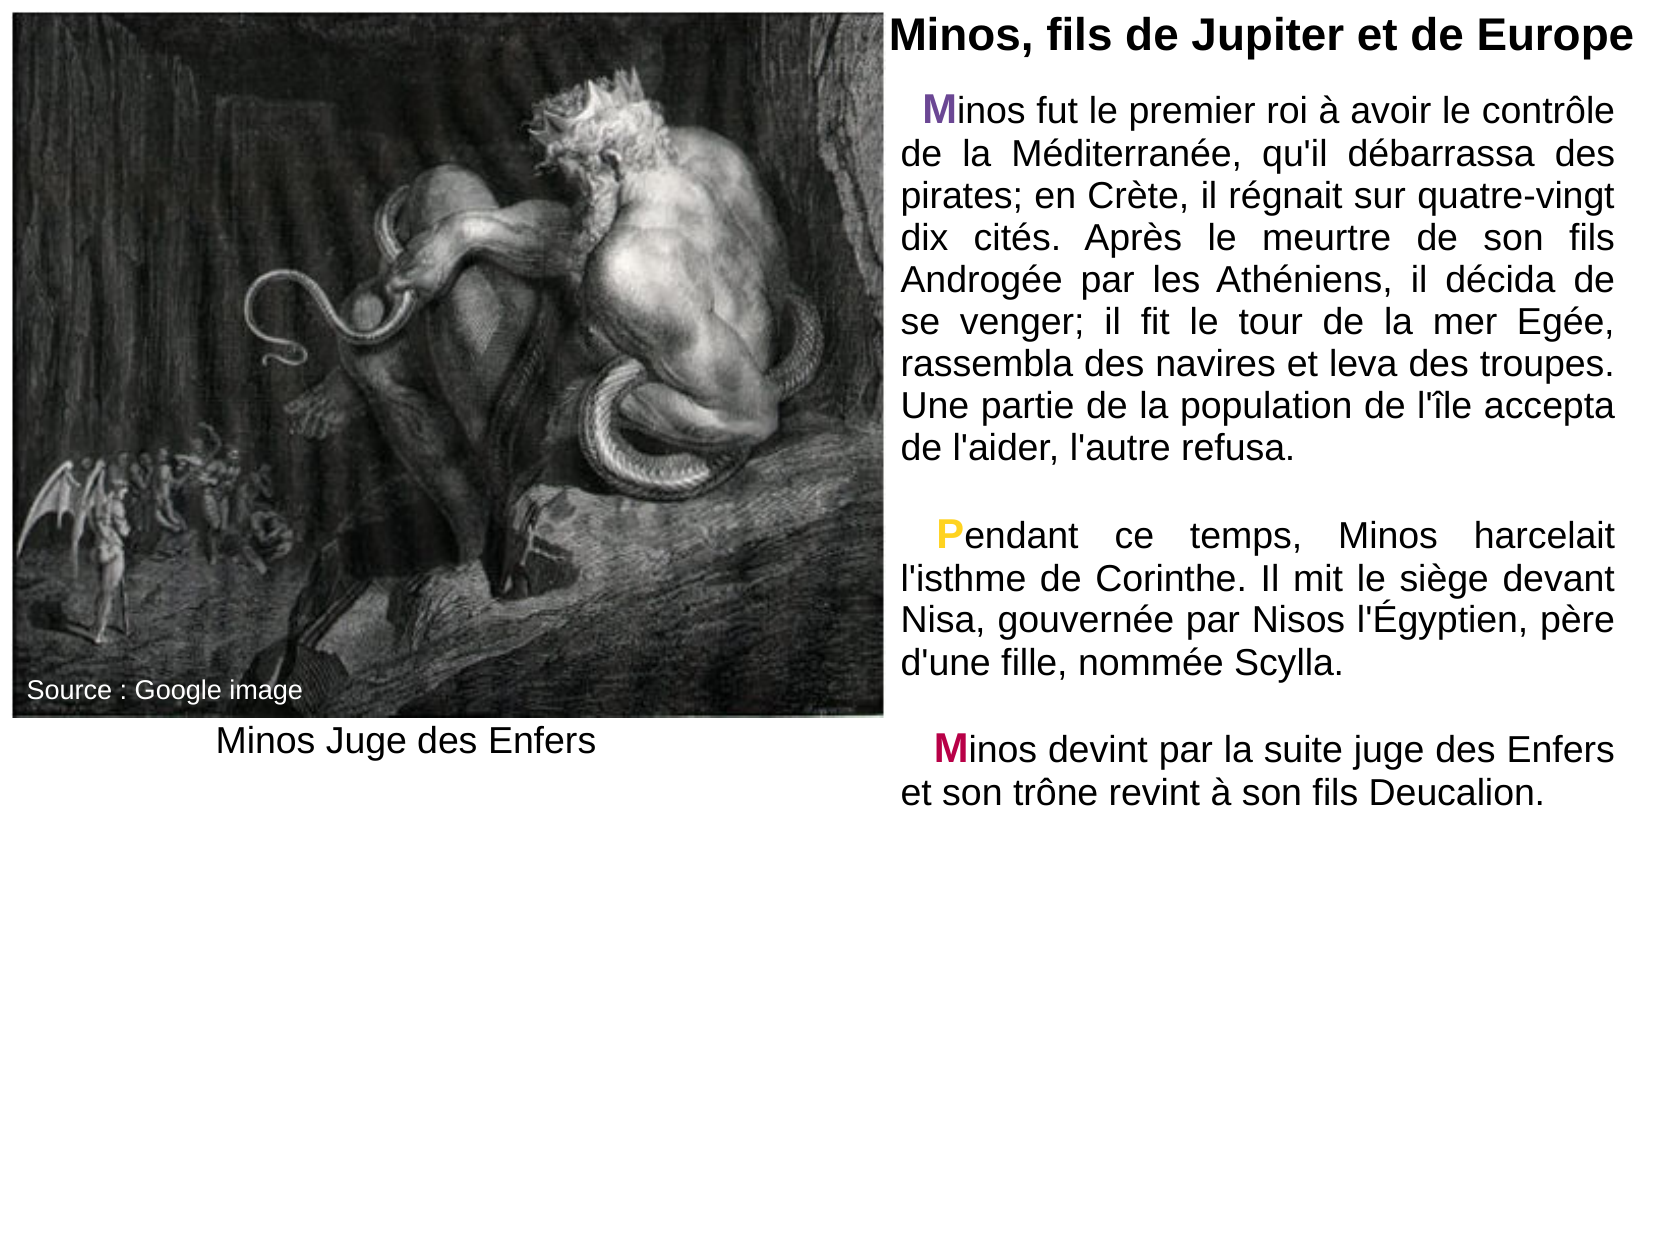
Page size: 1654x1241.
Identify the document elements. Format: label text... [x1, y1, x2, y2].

text_box Minos Juge des Enfers [200, 712, 1028, 770]
text_box Minos fut le premier roi à avoir le contrôle de la Méditerranée, qu'il débarrassa des pirates; en Crète, il régnait sur quatre-vingt dix cités. Après le meurtre de son fils Androgée par les Athéniens, il décida de se venger; il fit le tour de la mer Egée, rassembla des navires et leva des troupes. Une partie de la population de l'île accepta de l'aider, l'autre refusa. Pendant ce temps, Minos harcelait l'isthme de Corinthe. Il mit le siège devant Nisa, gouvernée par Nisos l'Égyptien, père d'une fille, nommée Scylla. Minos devint par la suite juge des Enfers et son trône revint à son fils Deucalion. [885, 78, 1630, 867]
picture [11, 11, 886, 712]
picture [11, 713, 200, 718]
text_box Minos, fils de Jupiter et de Europe [874, 1, 1654, 69]
text_box Source : Google image [11, 667, 449, 713]
